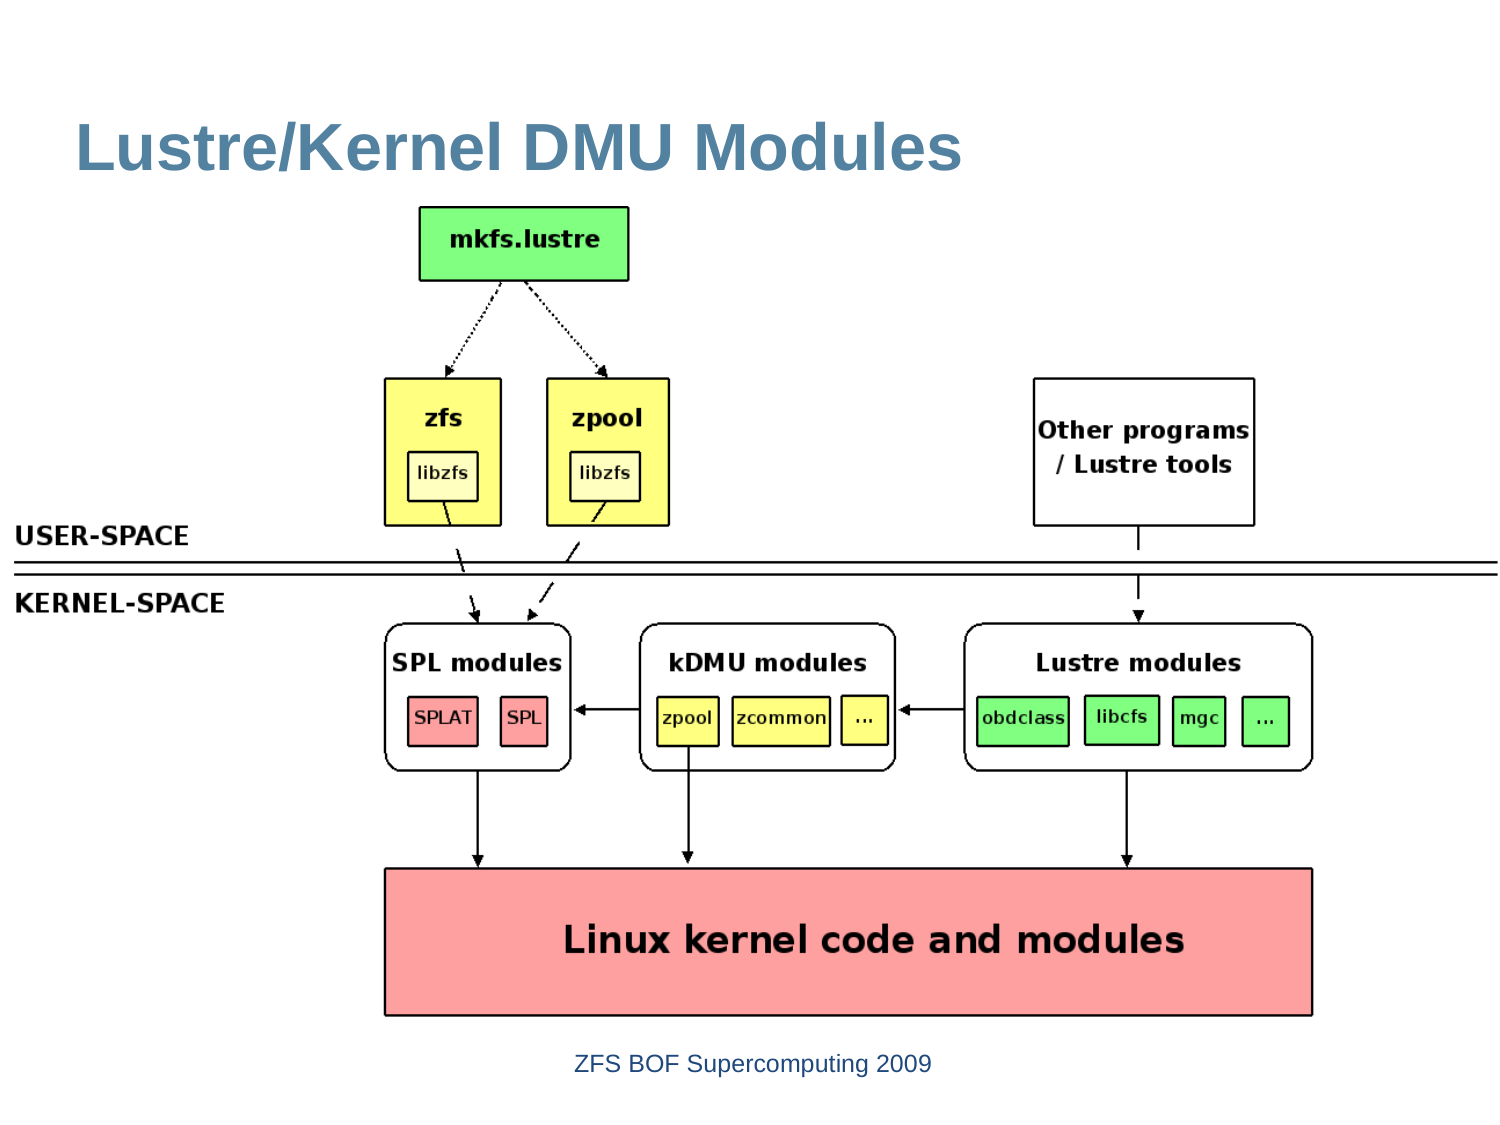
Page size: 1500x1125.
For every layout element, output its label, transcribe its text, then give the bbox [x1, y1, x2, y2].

text_box ZFS BOF Supercomputing 2009 [491, 1058, 1015, 1112]
title Lustre/Kernel DMU Modules [75, 99, 1437, 203]
picture [13, 206, 1500, 1018]
